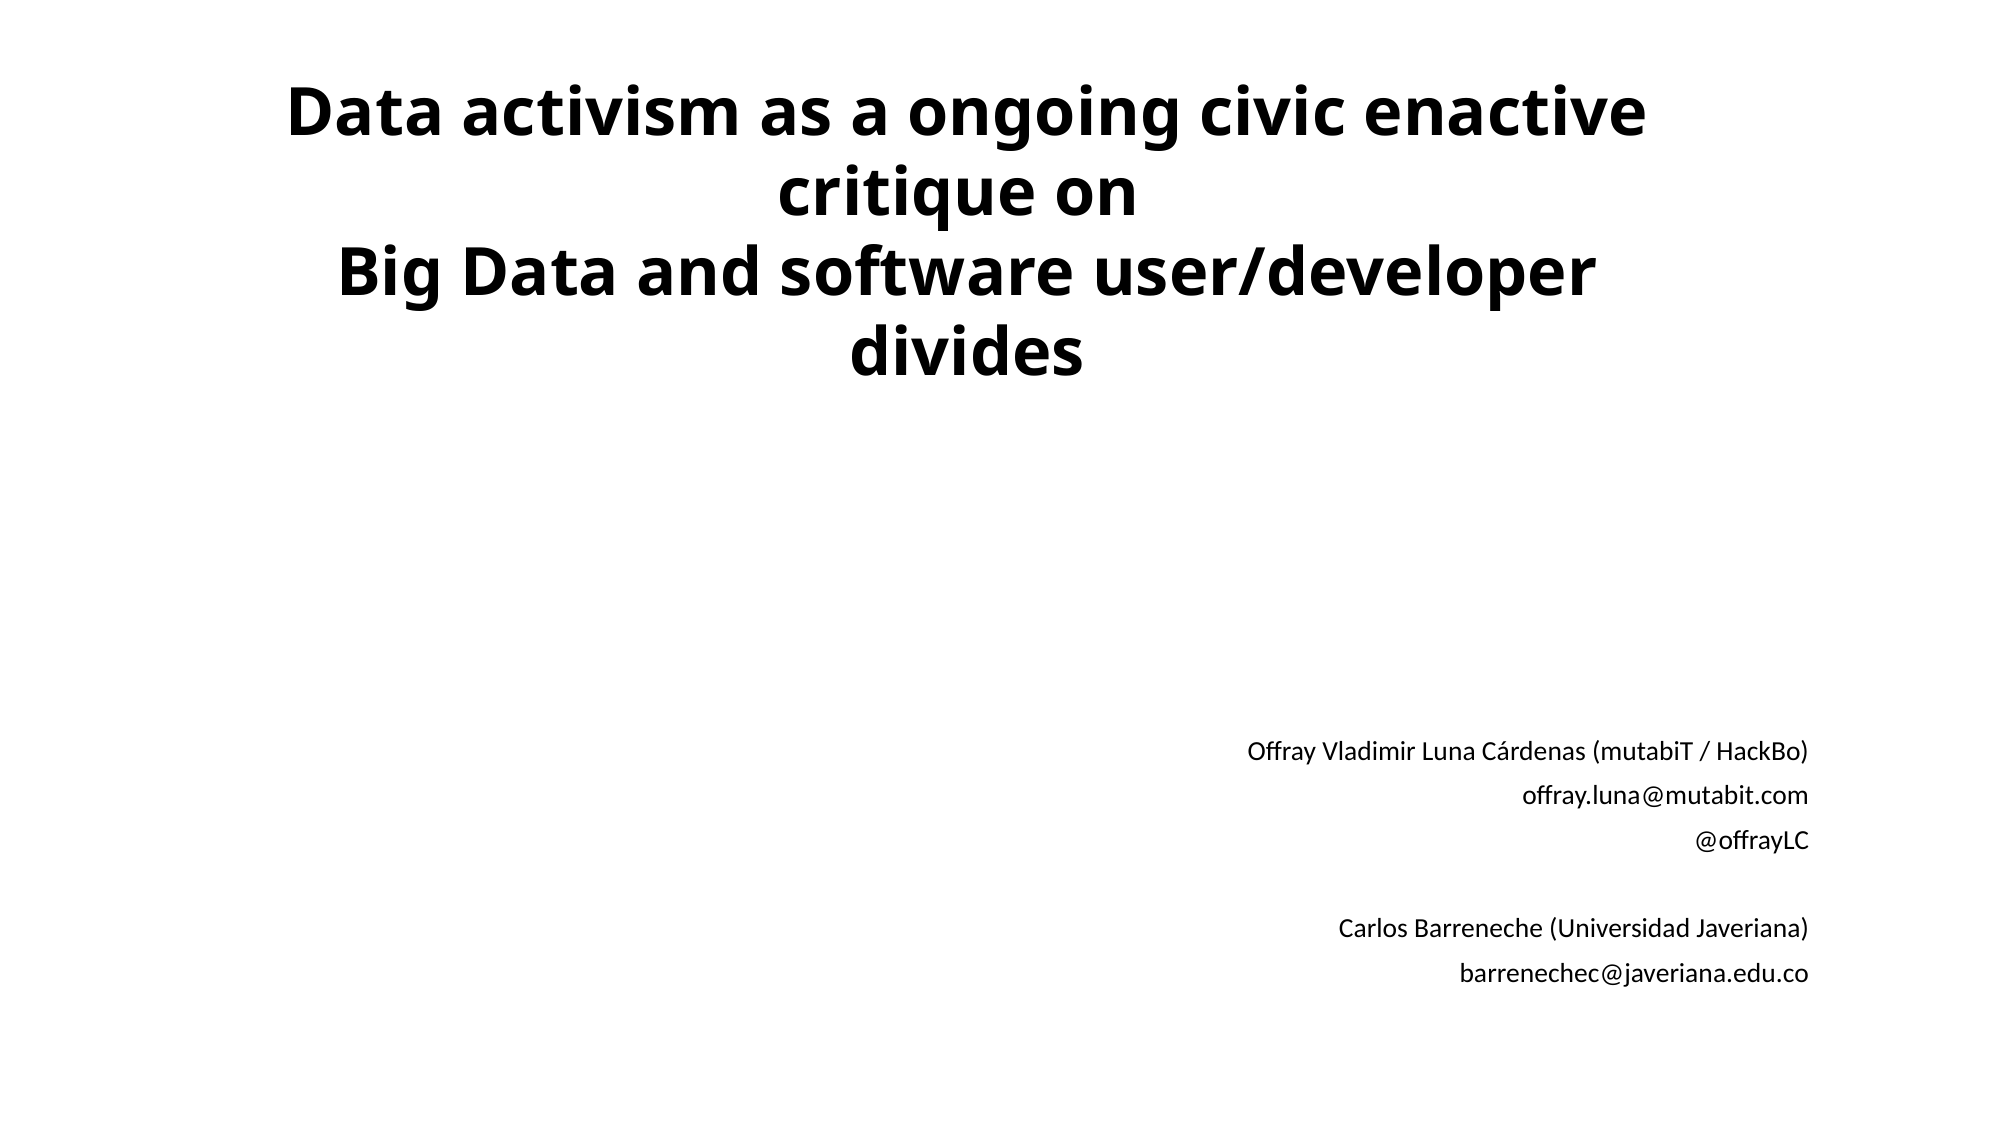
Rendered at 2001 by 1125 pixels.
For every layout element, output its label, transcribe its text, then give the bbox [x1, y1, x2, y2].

title Data activism as a ongoing civic enactive critique on Big Data and software user/developer divides [217, 241, 1718, 397]
subtitle Offray Vladimir Luna Cárdenas (mutabiT / HackBo) offray.luna@mutabit.com @offrayLC Carlos Barreneche (Universidad Javeriana) barrenechec@javeriana.edu.co [324, 725, 1825, 997]
